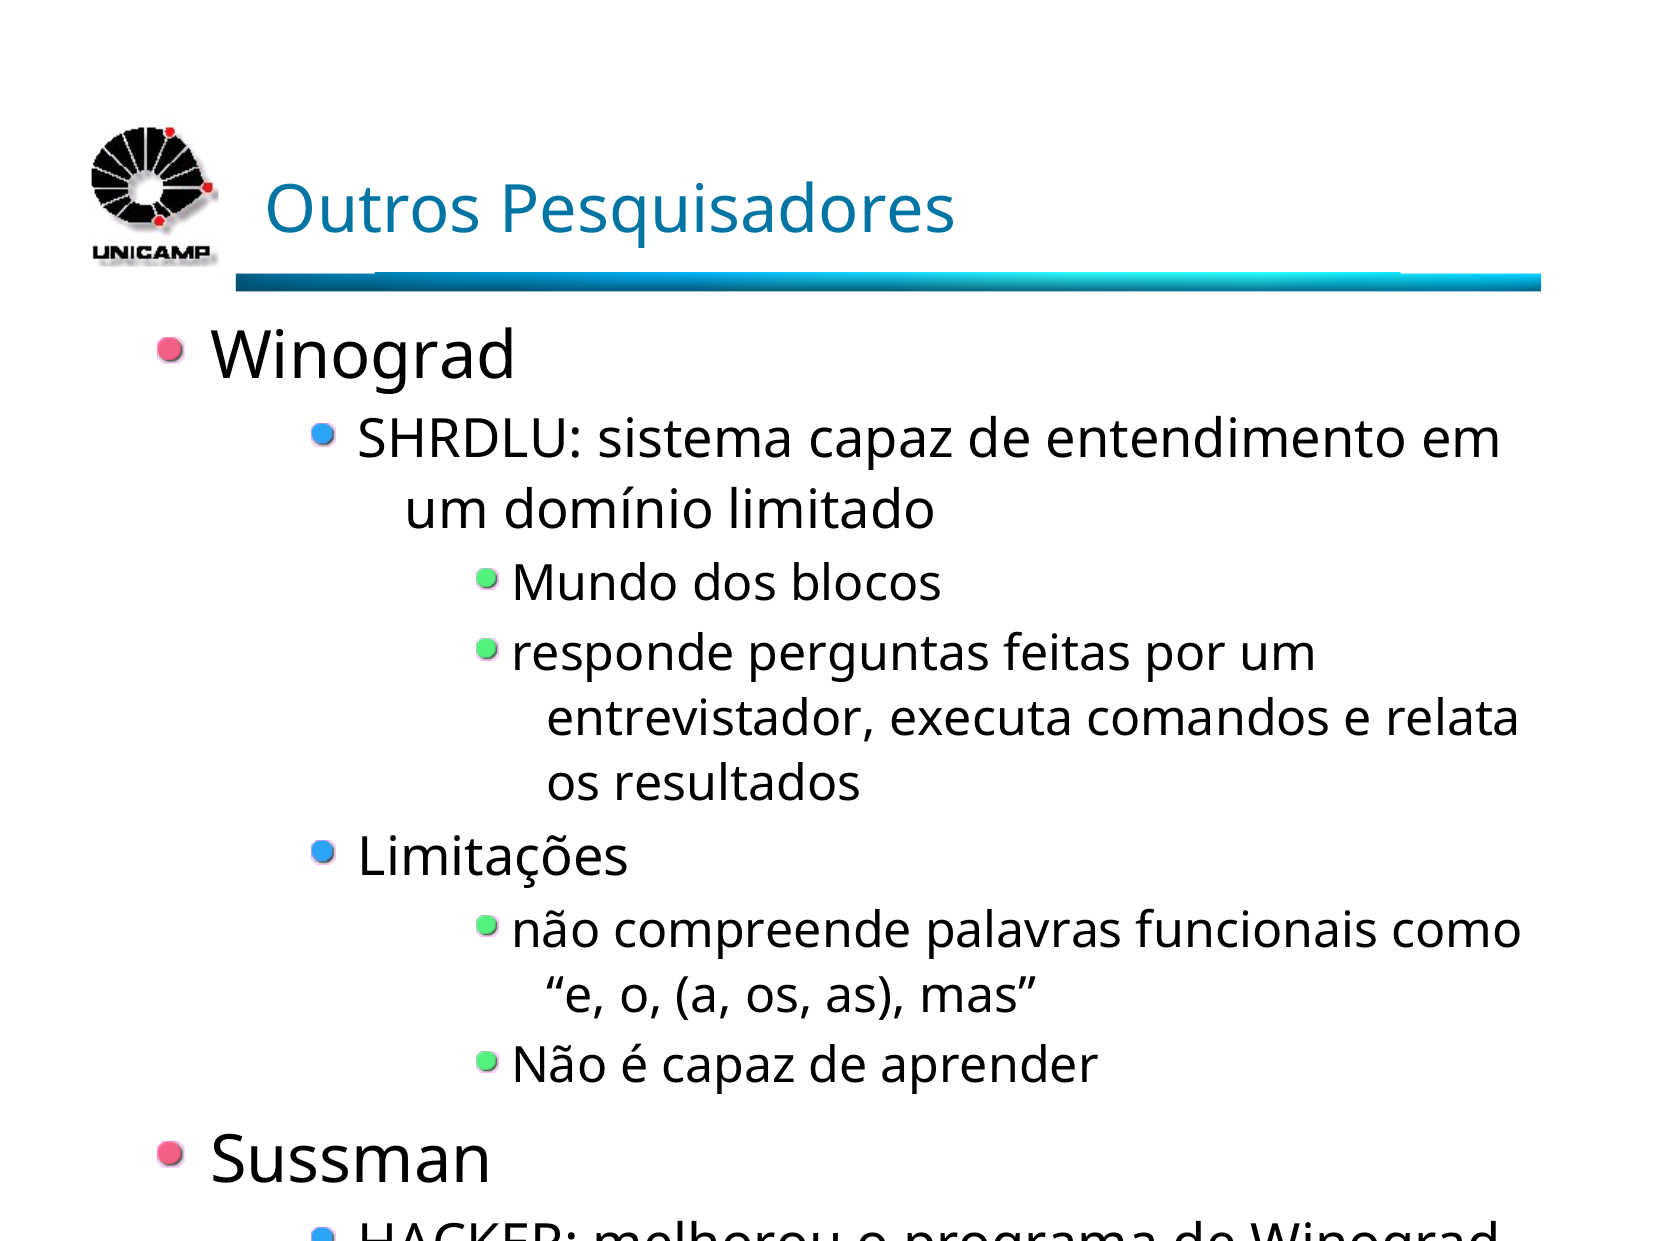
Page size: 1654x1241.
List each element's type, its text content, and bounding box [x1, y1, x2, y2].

picture [310, 1226, 337, 1241]
title Outros Pesquisadores [264, 42, 1534, 250]
list Winograd SHRDLU: sistema capaz de entendimento em um domínio limitado Mundo dos blocos responde perguntas feitas por um entrevistador, executa comandos e relata os resultados Limitações não compreende palavras funcionais como “e, o, (a, os, as), mas” Não é capaz de aprender Sussman HACKER: melhorou o programa de Winograd incorporando aprendizagem [121, 309, 1534, 1182]
picture [125, 272, 1654, 295]
